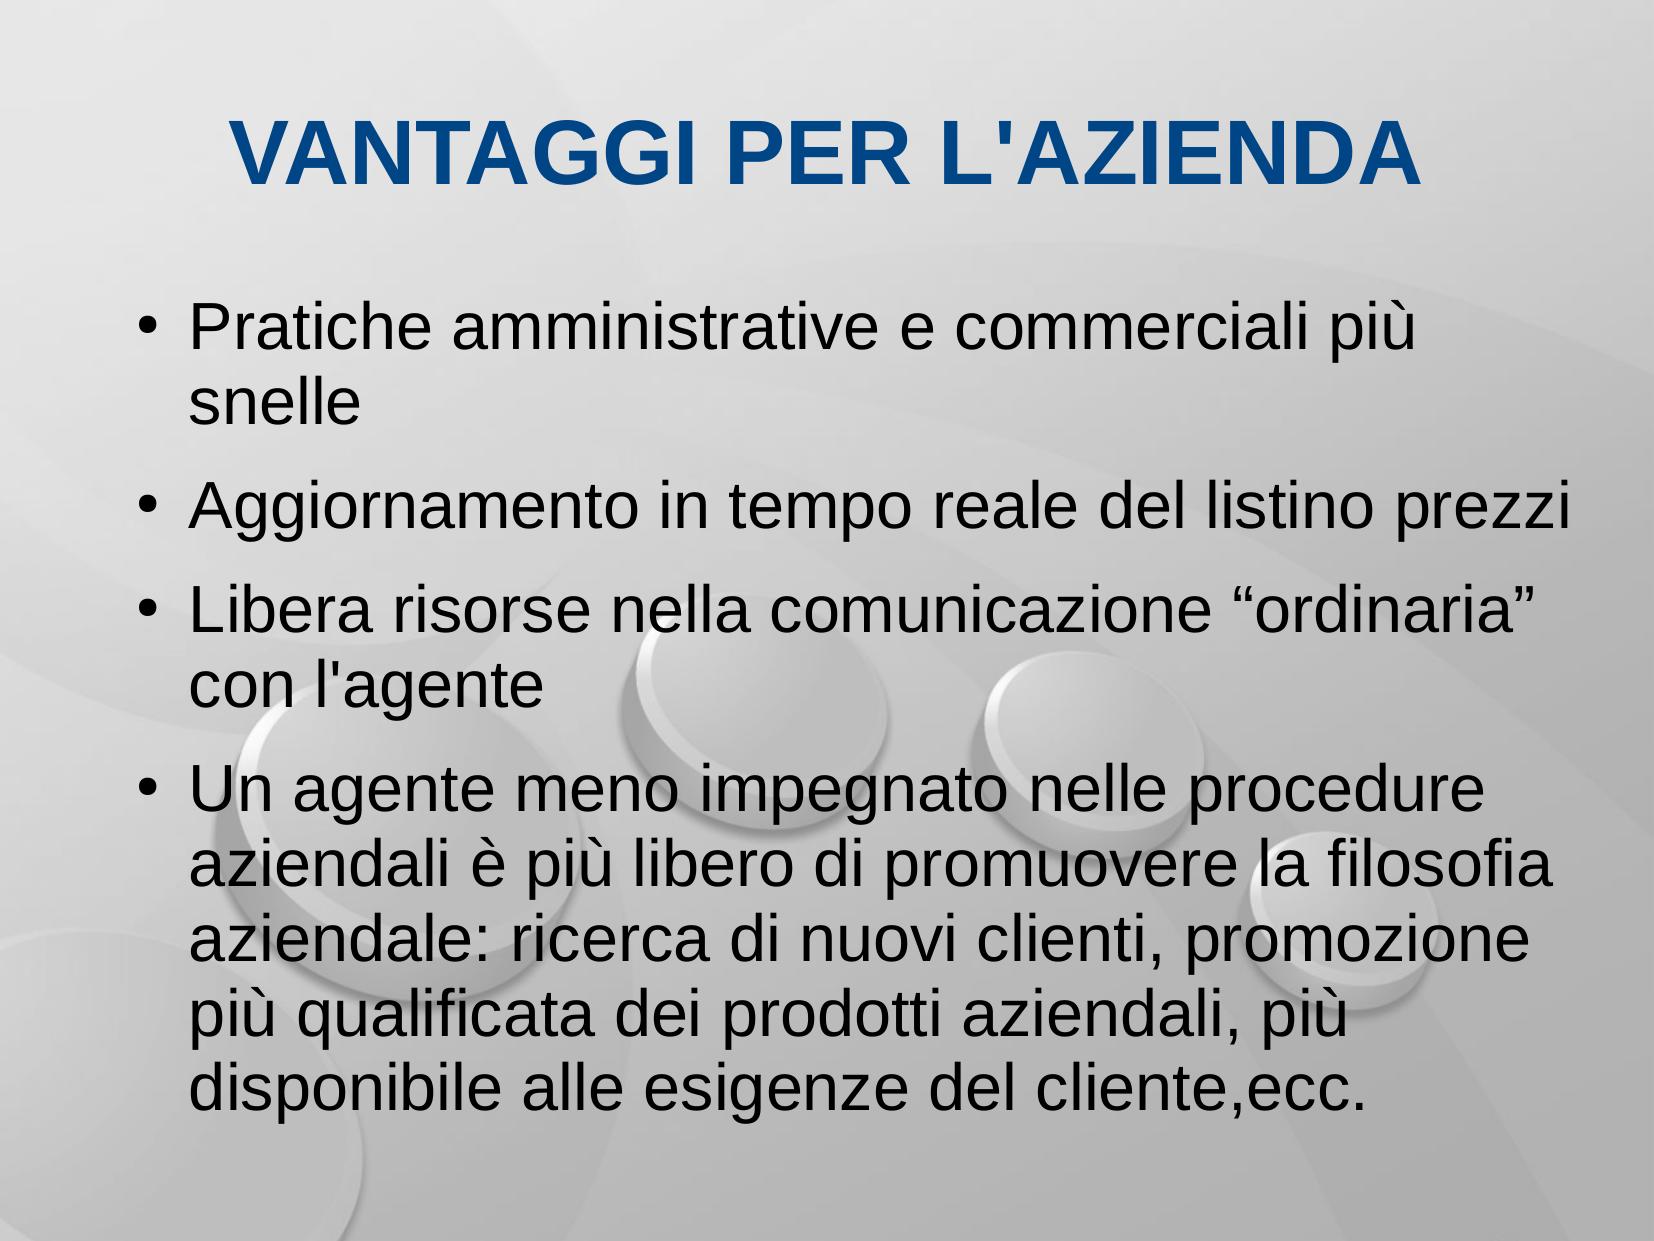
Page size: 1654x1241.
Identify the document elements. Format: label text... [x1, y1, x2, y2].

title VANTAGGI PER L'AZIENDA [82, 49, 1571, 257]
picture [0, 0, 1654, 1241]
list Pratiche amministrative e commerciali più snelle Aggiornamento in tempo reale del listino prezzi Libera risorse nella comunicazione “ordinaria” con l'agente Un agente meno impegnato nelle procedure aziendali è più libero di promuovere la filosofia aziendale: ricerca di nuovi clienti, promozione più qualificata dei prodotti aziendali, più disponibile alle esigenze del cliente,ecc. [118, 288, 1607, 1126]
